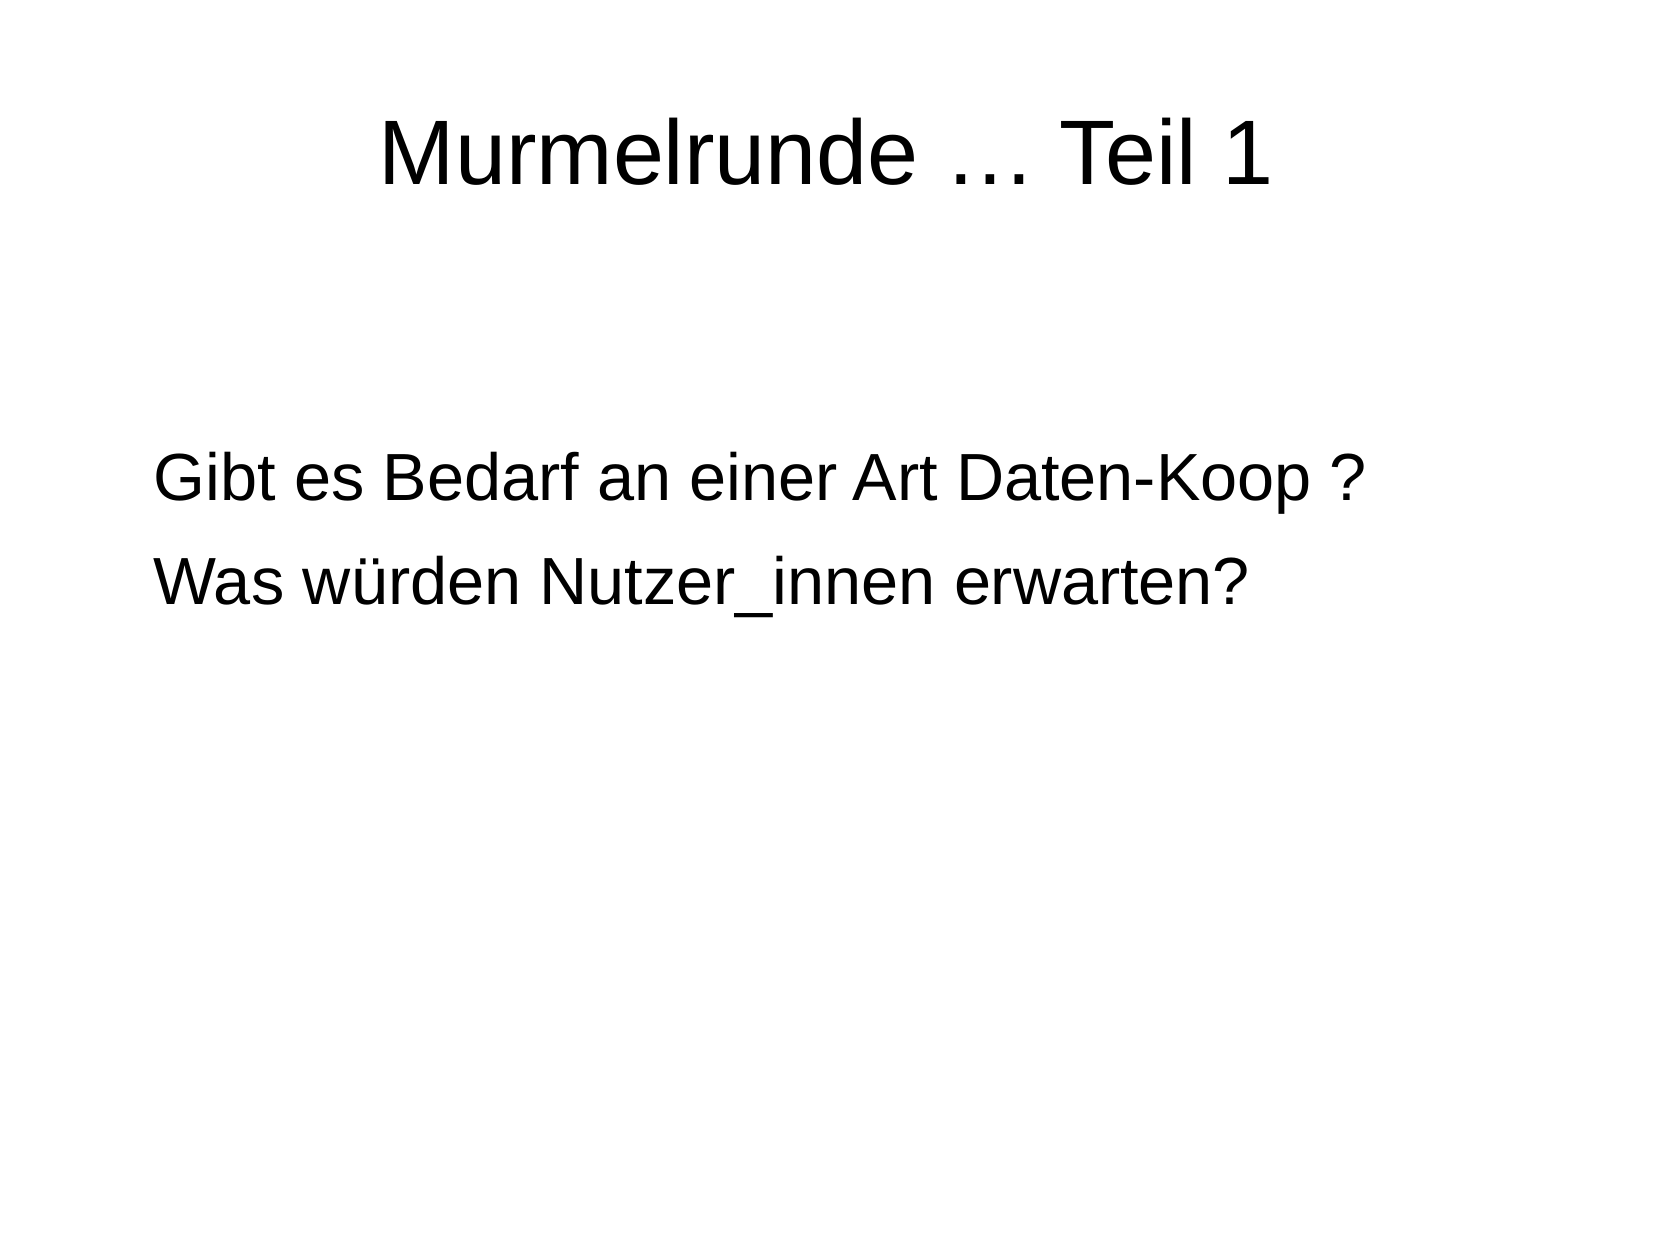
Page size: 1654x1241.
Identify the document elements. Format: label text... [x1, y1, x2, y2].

title Murmelrunde … Teil 1 [82, 49, 1571, 257]
list Gibt es Bedarf an einer Art Daten-Koop ? Was würden Nutzer_innen erwarten? [82, 290, 1538, 1010]
